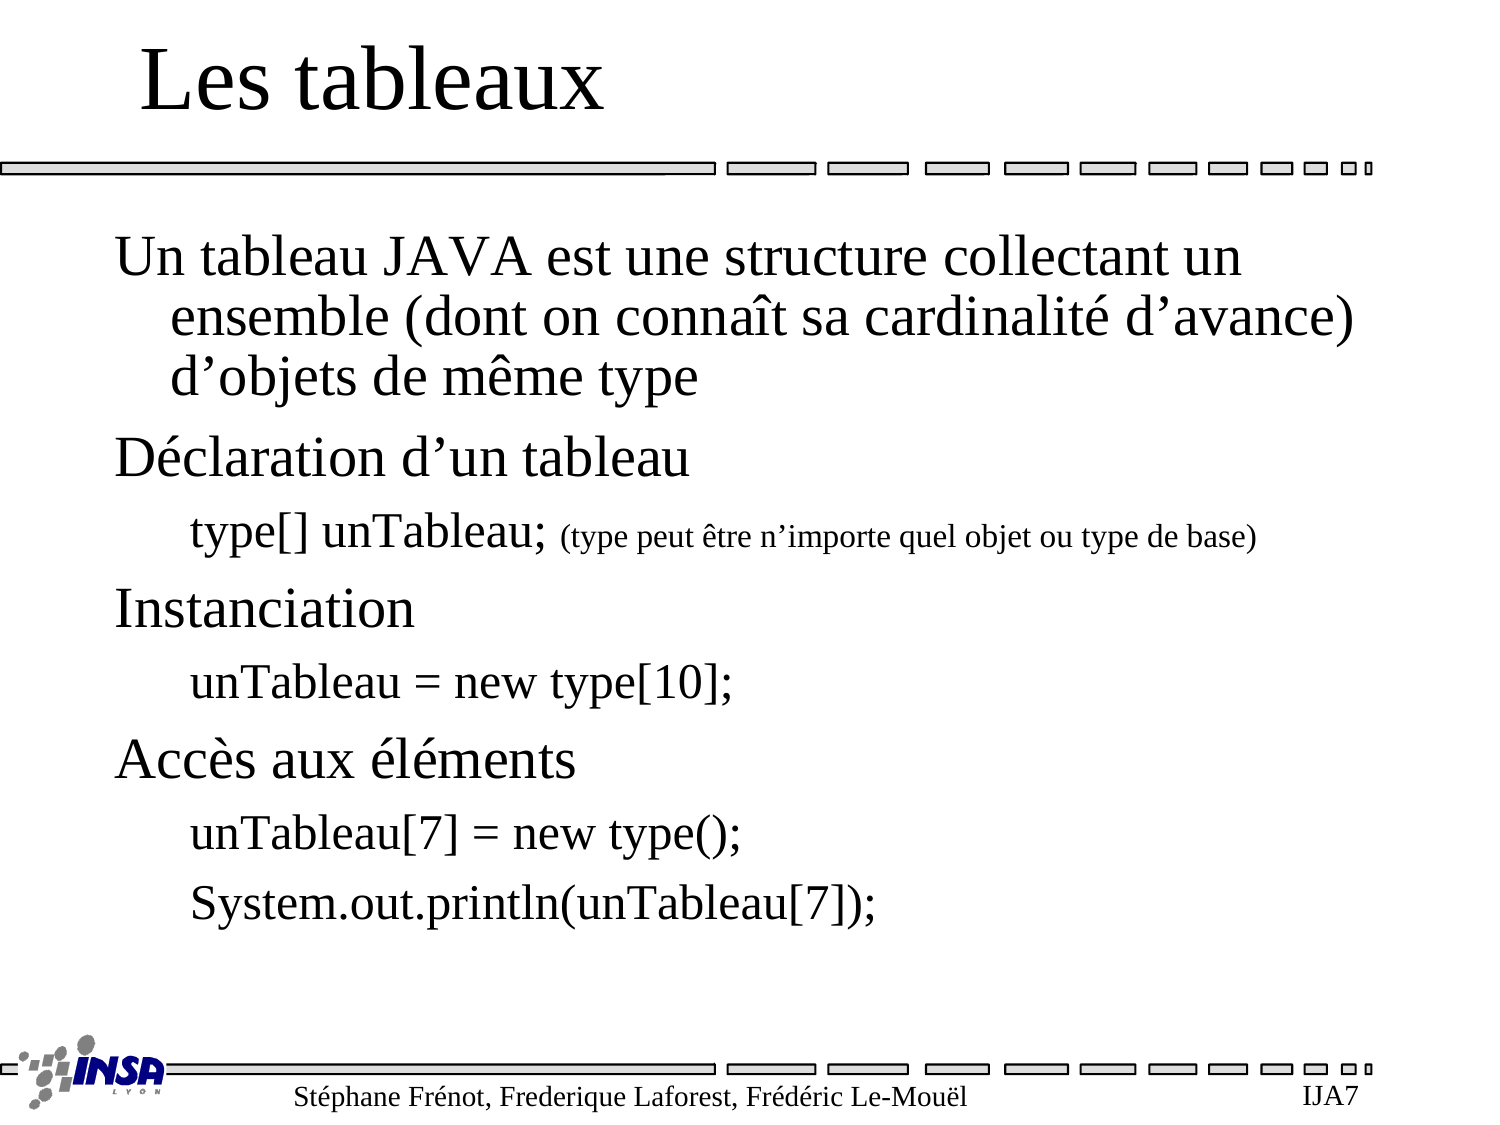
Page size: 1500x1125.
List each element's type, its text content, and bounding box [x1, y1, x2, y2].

list Un tableau JAVA est une structure collectant un ensemble (dont on connaît sa cardinalité d’avance) d’objets de même type Déclaration d’un tableau type[] unTableau; (type peut être n’importe quel objet ou type de base) Instanciation unTableau = new type[10]; Accès aux éléments unTableau[7] = new type(); System.out.println(unTableau[7]); [100, 219, 1424, 1012]
title Les tableaux [125, 0, 1400, 162]
